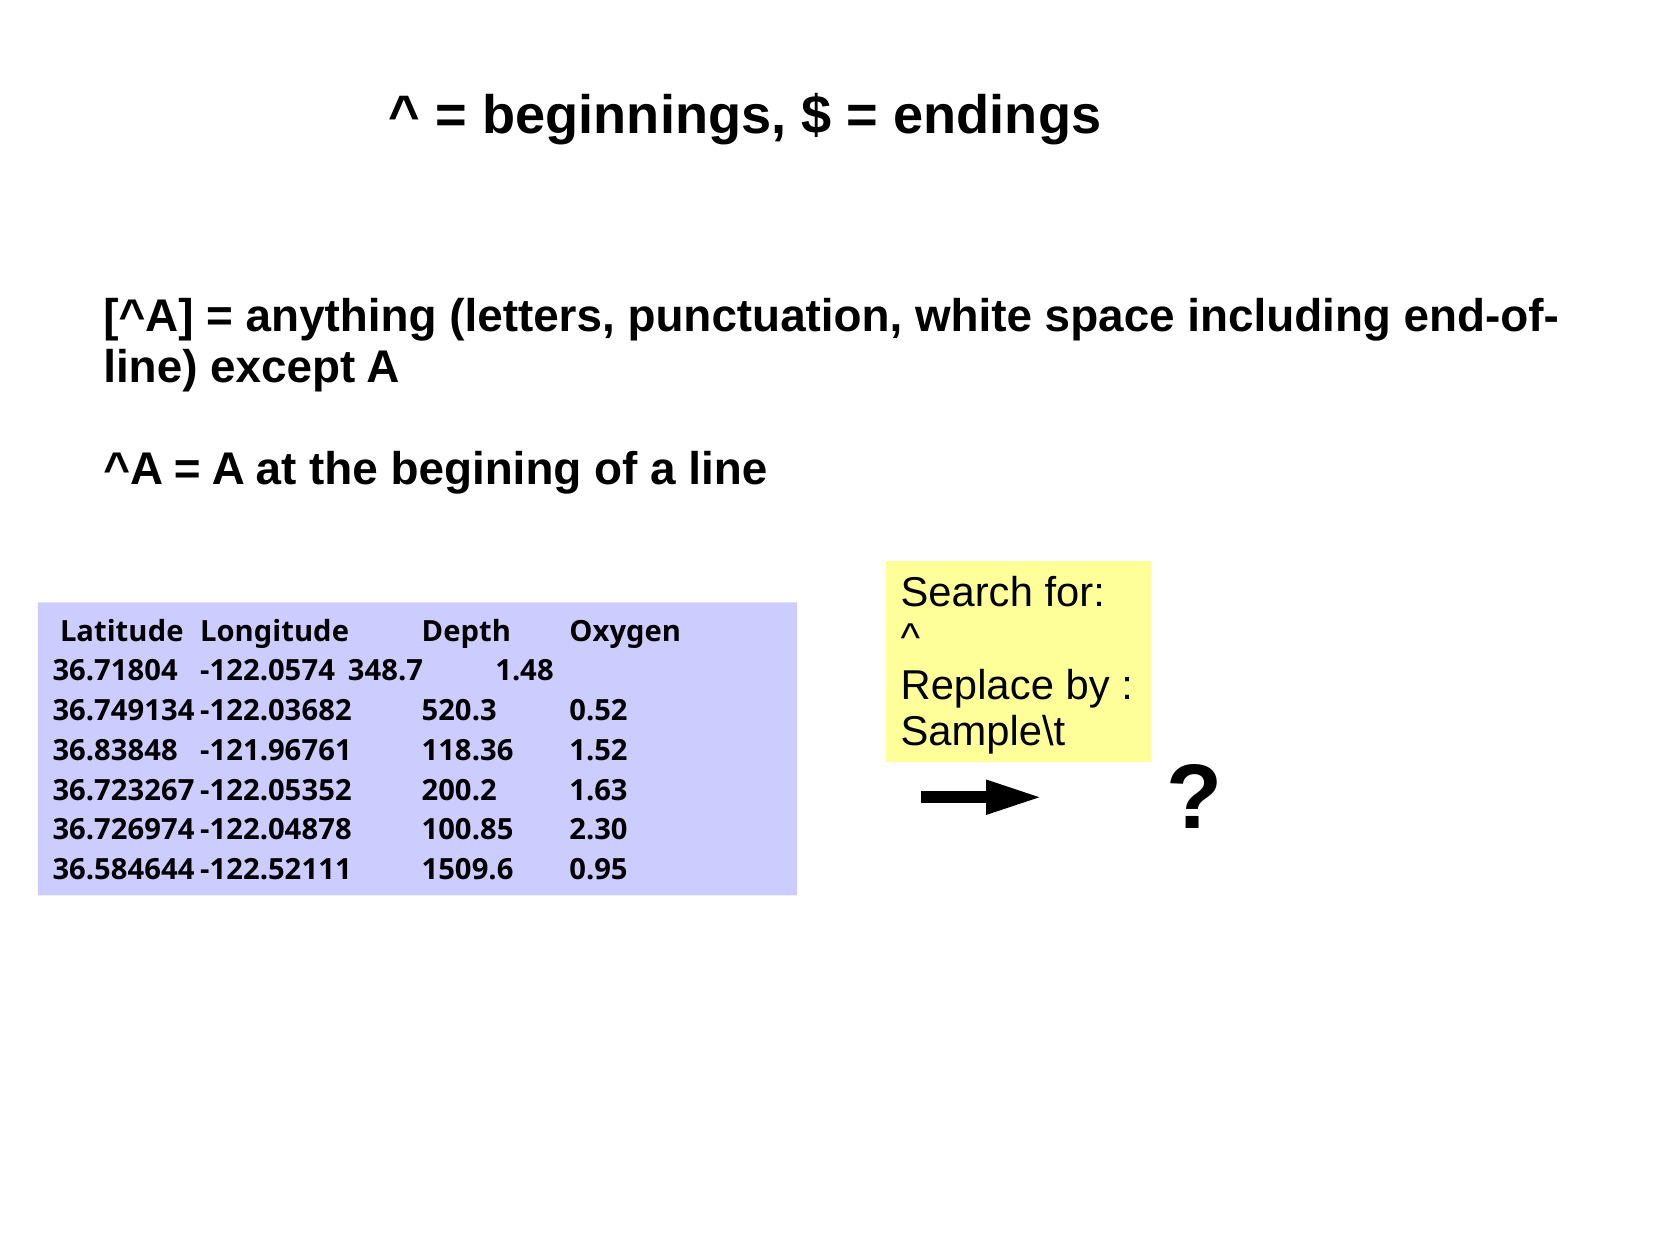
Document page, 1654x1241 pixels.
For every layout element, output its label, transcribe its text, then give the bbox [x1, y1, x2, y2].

text_box [^A] = anything (letters, punctuation, white space including end-of-line) except A ^A = A at the begining of a line [88, 230, 1595, 554]
text_box Search for: ^ Replace by : Sample\t [885, 561, 1152, 762]
text_box ? [1151, 738, 1388, 856]
text_box ^ = beginnings, $ = endings [59, 76, 1418, 153]
text_box Latitude Longitude Depth Oxygen 36.71804 -122.0574 348.7 1.48 36.749134 -122.03682 520.3 0.52 36.83848 -121.96761 118.36 1.52 36.723267 -122.05352 200.2 1.63 36.726974 -122.04878 100.85 2.30 36.584644 -122.52111 1509.6 0.95 [37, 602, 798, 857]
